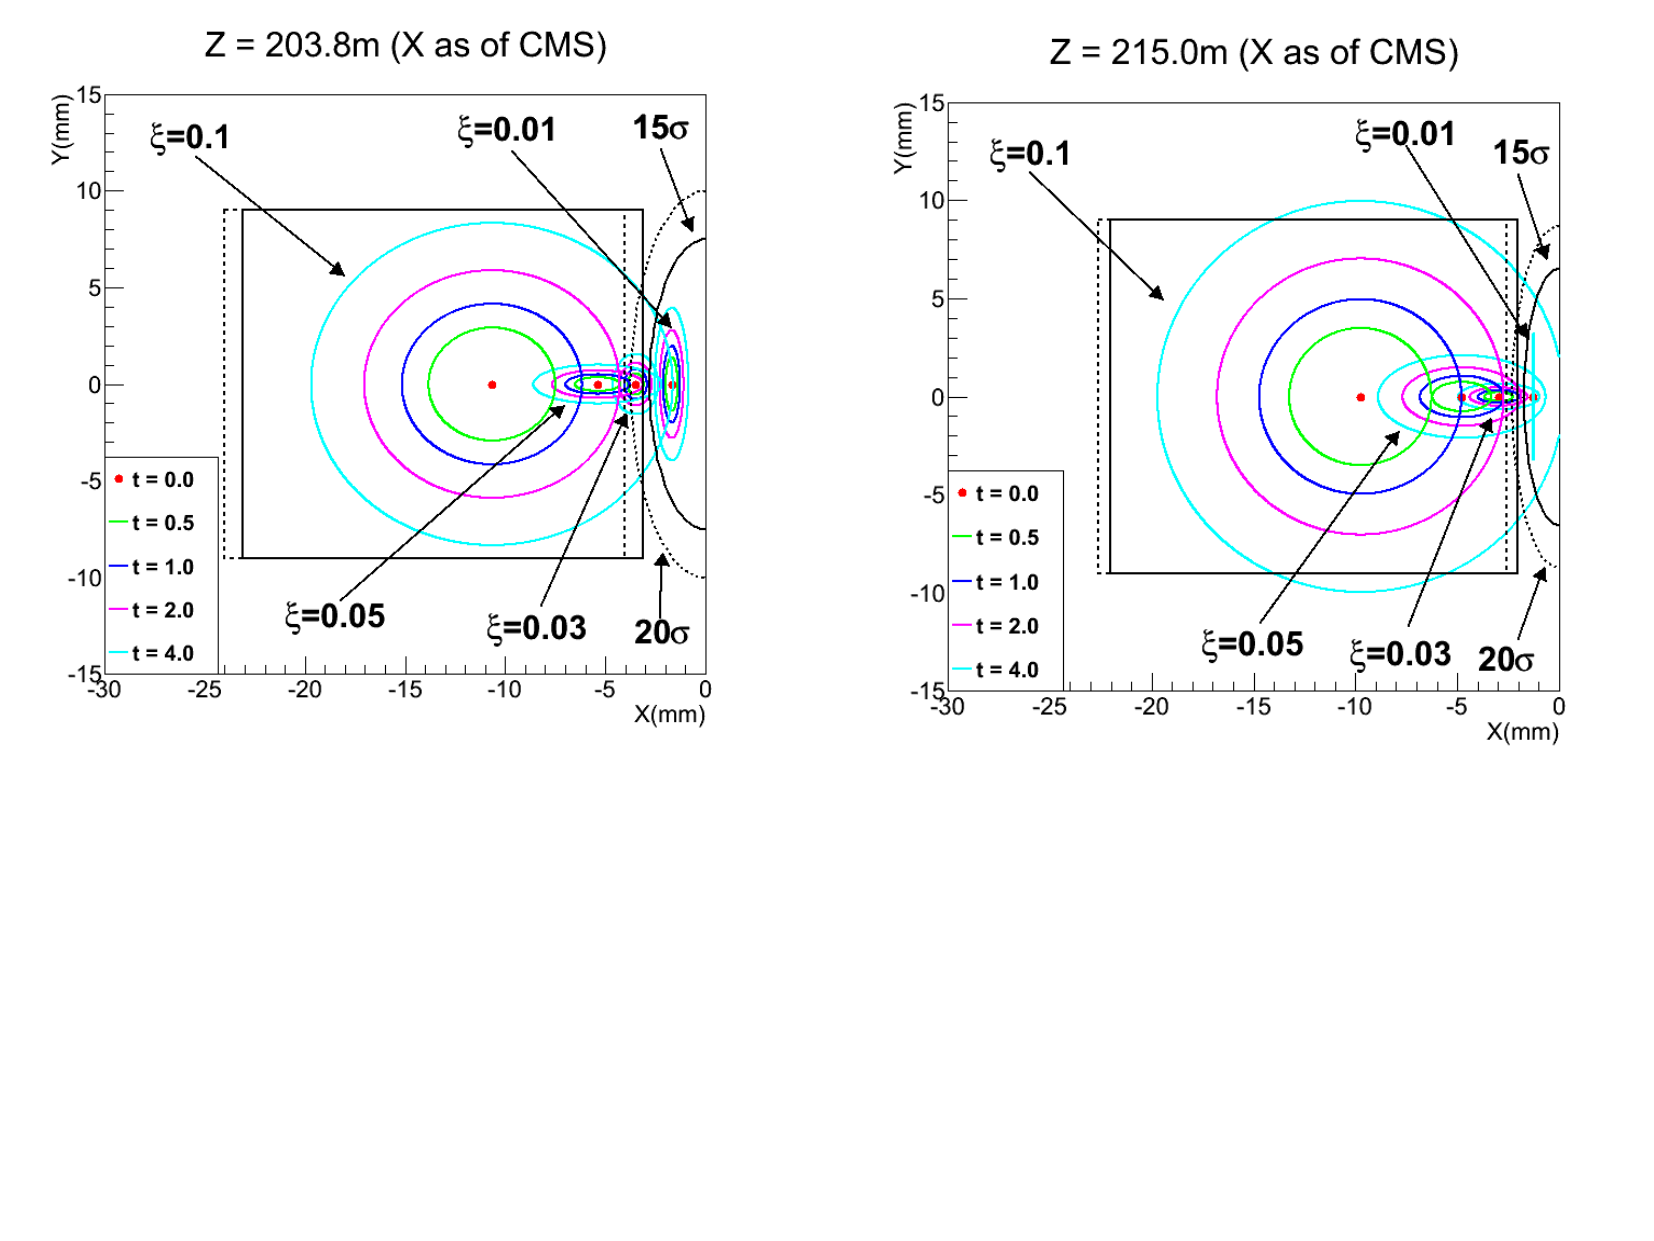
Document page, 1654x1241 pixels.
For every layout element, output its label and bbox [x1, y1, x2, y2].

picture [872, 29, 1636, 766]
picture [30, 22, 781, 747]
